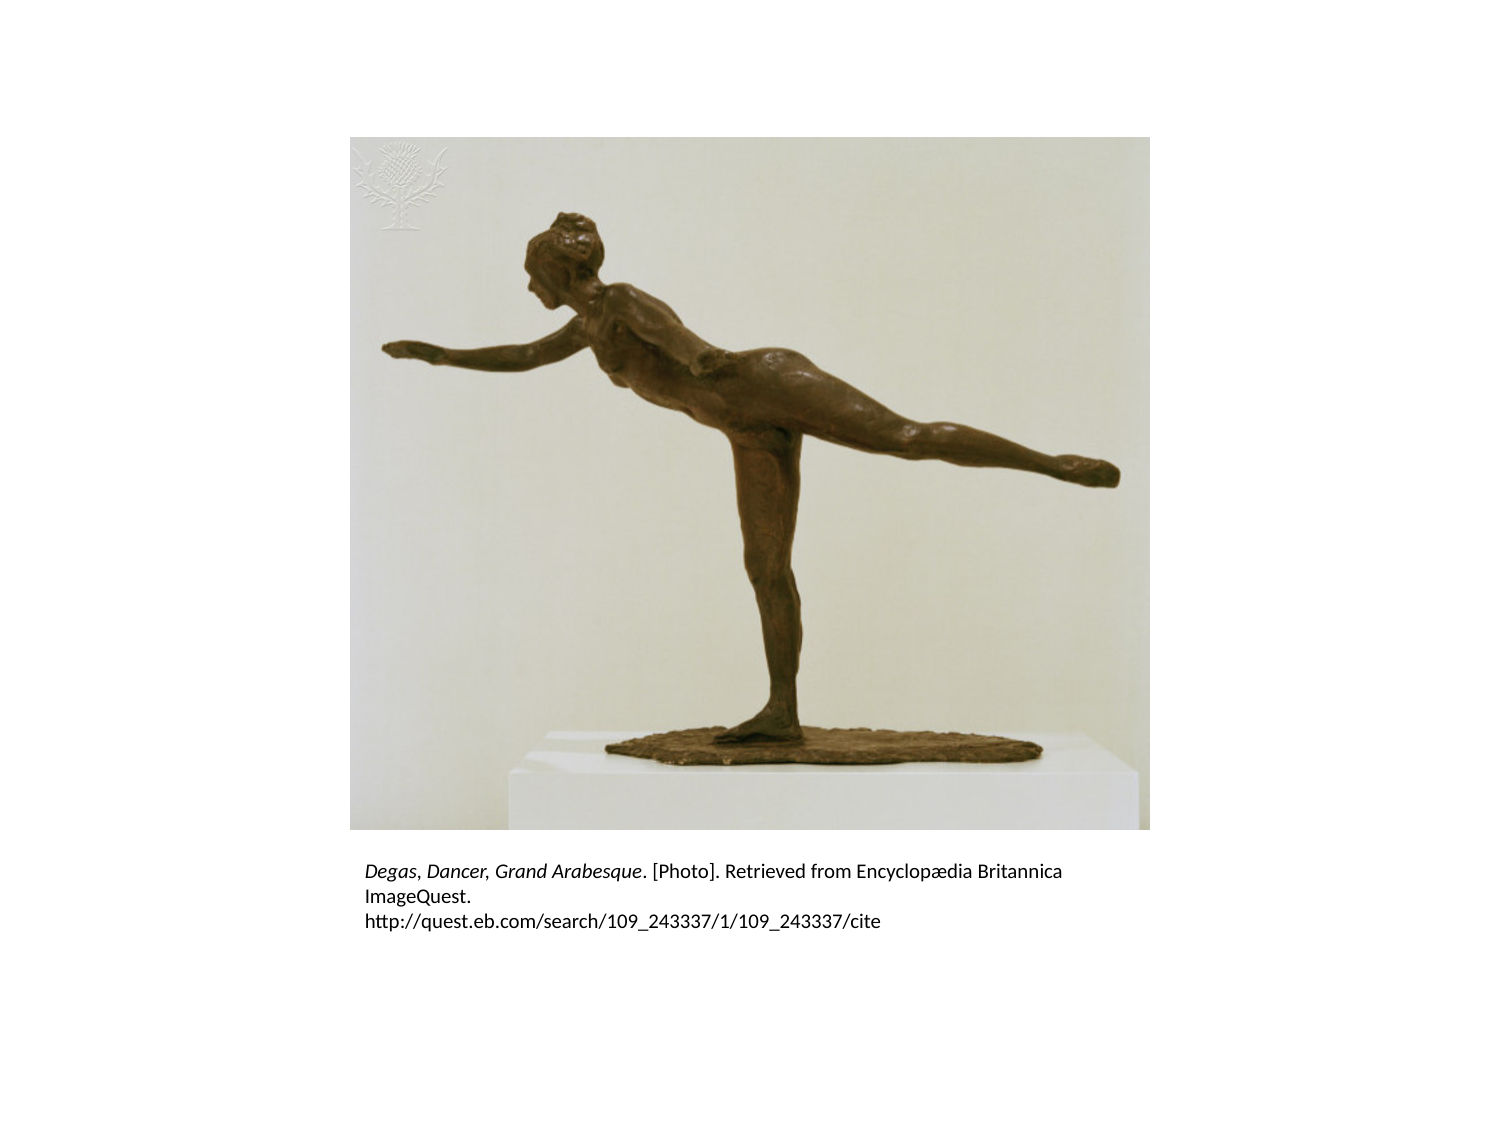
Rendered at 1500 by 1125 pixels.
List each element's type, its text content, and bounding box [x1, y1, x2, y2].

picture [350, 137, 1150, 830]
text_box Degas, Dancer, Grand Arabesque. [Photo]. Retrieved from Encyclopædia Britannica ImageQuest. http://quest.eb.com/search/109_243337/1/109_243337/cite [350, 849, 1150, 940]
